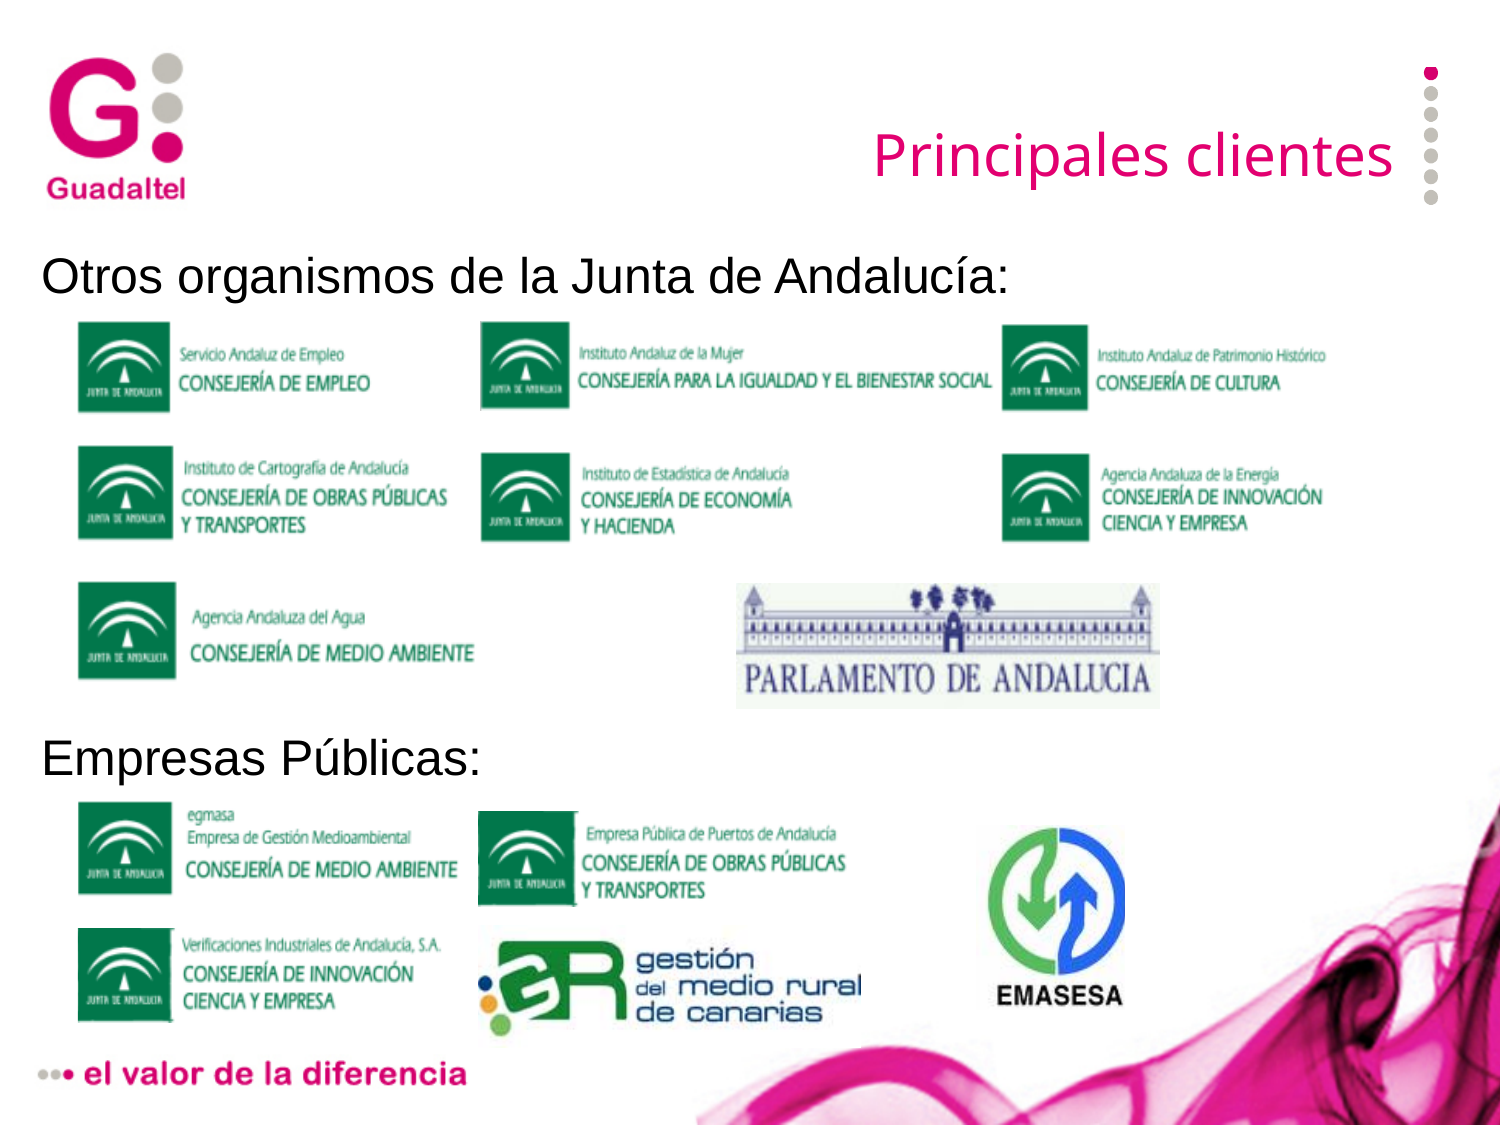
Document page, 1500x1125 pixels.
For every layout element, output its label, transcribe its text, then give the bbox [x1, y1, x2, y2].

text_box Principales clientes [668, 107, 1409, 190]
picture [0, 0, 1500, 1125]
text_box Otros organismos de la Junta de Andalucía: [26, 241, 1259, 312]
text_box Empresas Públicas: [26, 723, 1259, 794]
